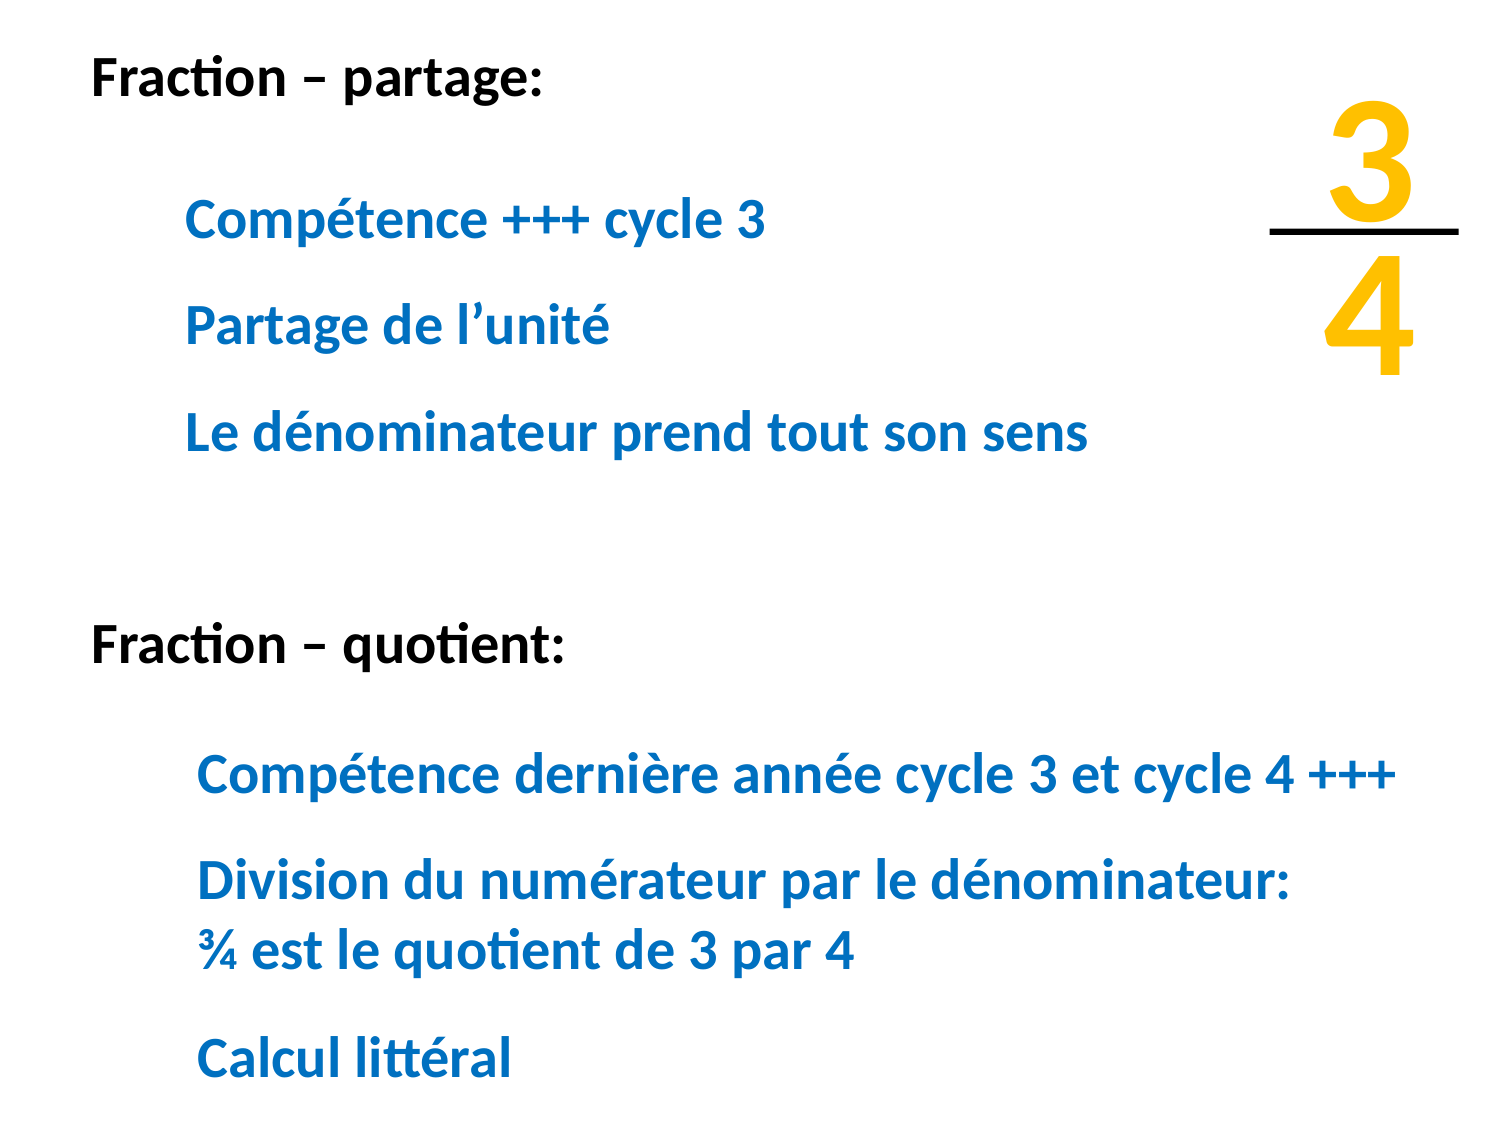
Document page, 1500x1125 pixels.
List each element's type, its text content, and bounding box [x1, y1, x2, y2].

text_box Division du numérateur par le dénominateur: ¾ est le quotient de 3 par 4 [182, 834, 1376, 989]
text_box Calcul littéral [182, 1011, 1187, 1097]
text_box Compétence dernière année cycle 3 et cycle 4 +++ [182, 727, 1459, 813]
text_box Partage de l’unité [171, 278, 1058, 364]
text_box 3 [1281, 30, 1459, 184]
text_box 4 [1281, 184, 1459, 228]
text_box 4 [1281, 235, 1459, 420]
text_box Fraction – partage: [76, 30, 1069, 116]
text_box Compétence +++ cycle 3 [171, 172, 1058, 258]
text_box Fraction – quotient: [76, 597, 1069, 683]
text_box Le dénominateur prend tout son sens [171, 385, 1176, 471]
